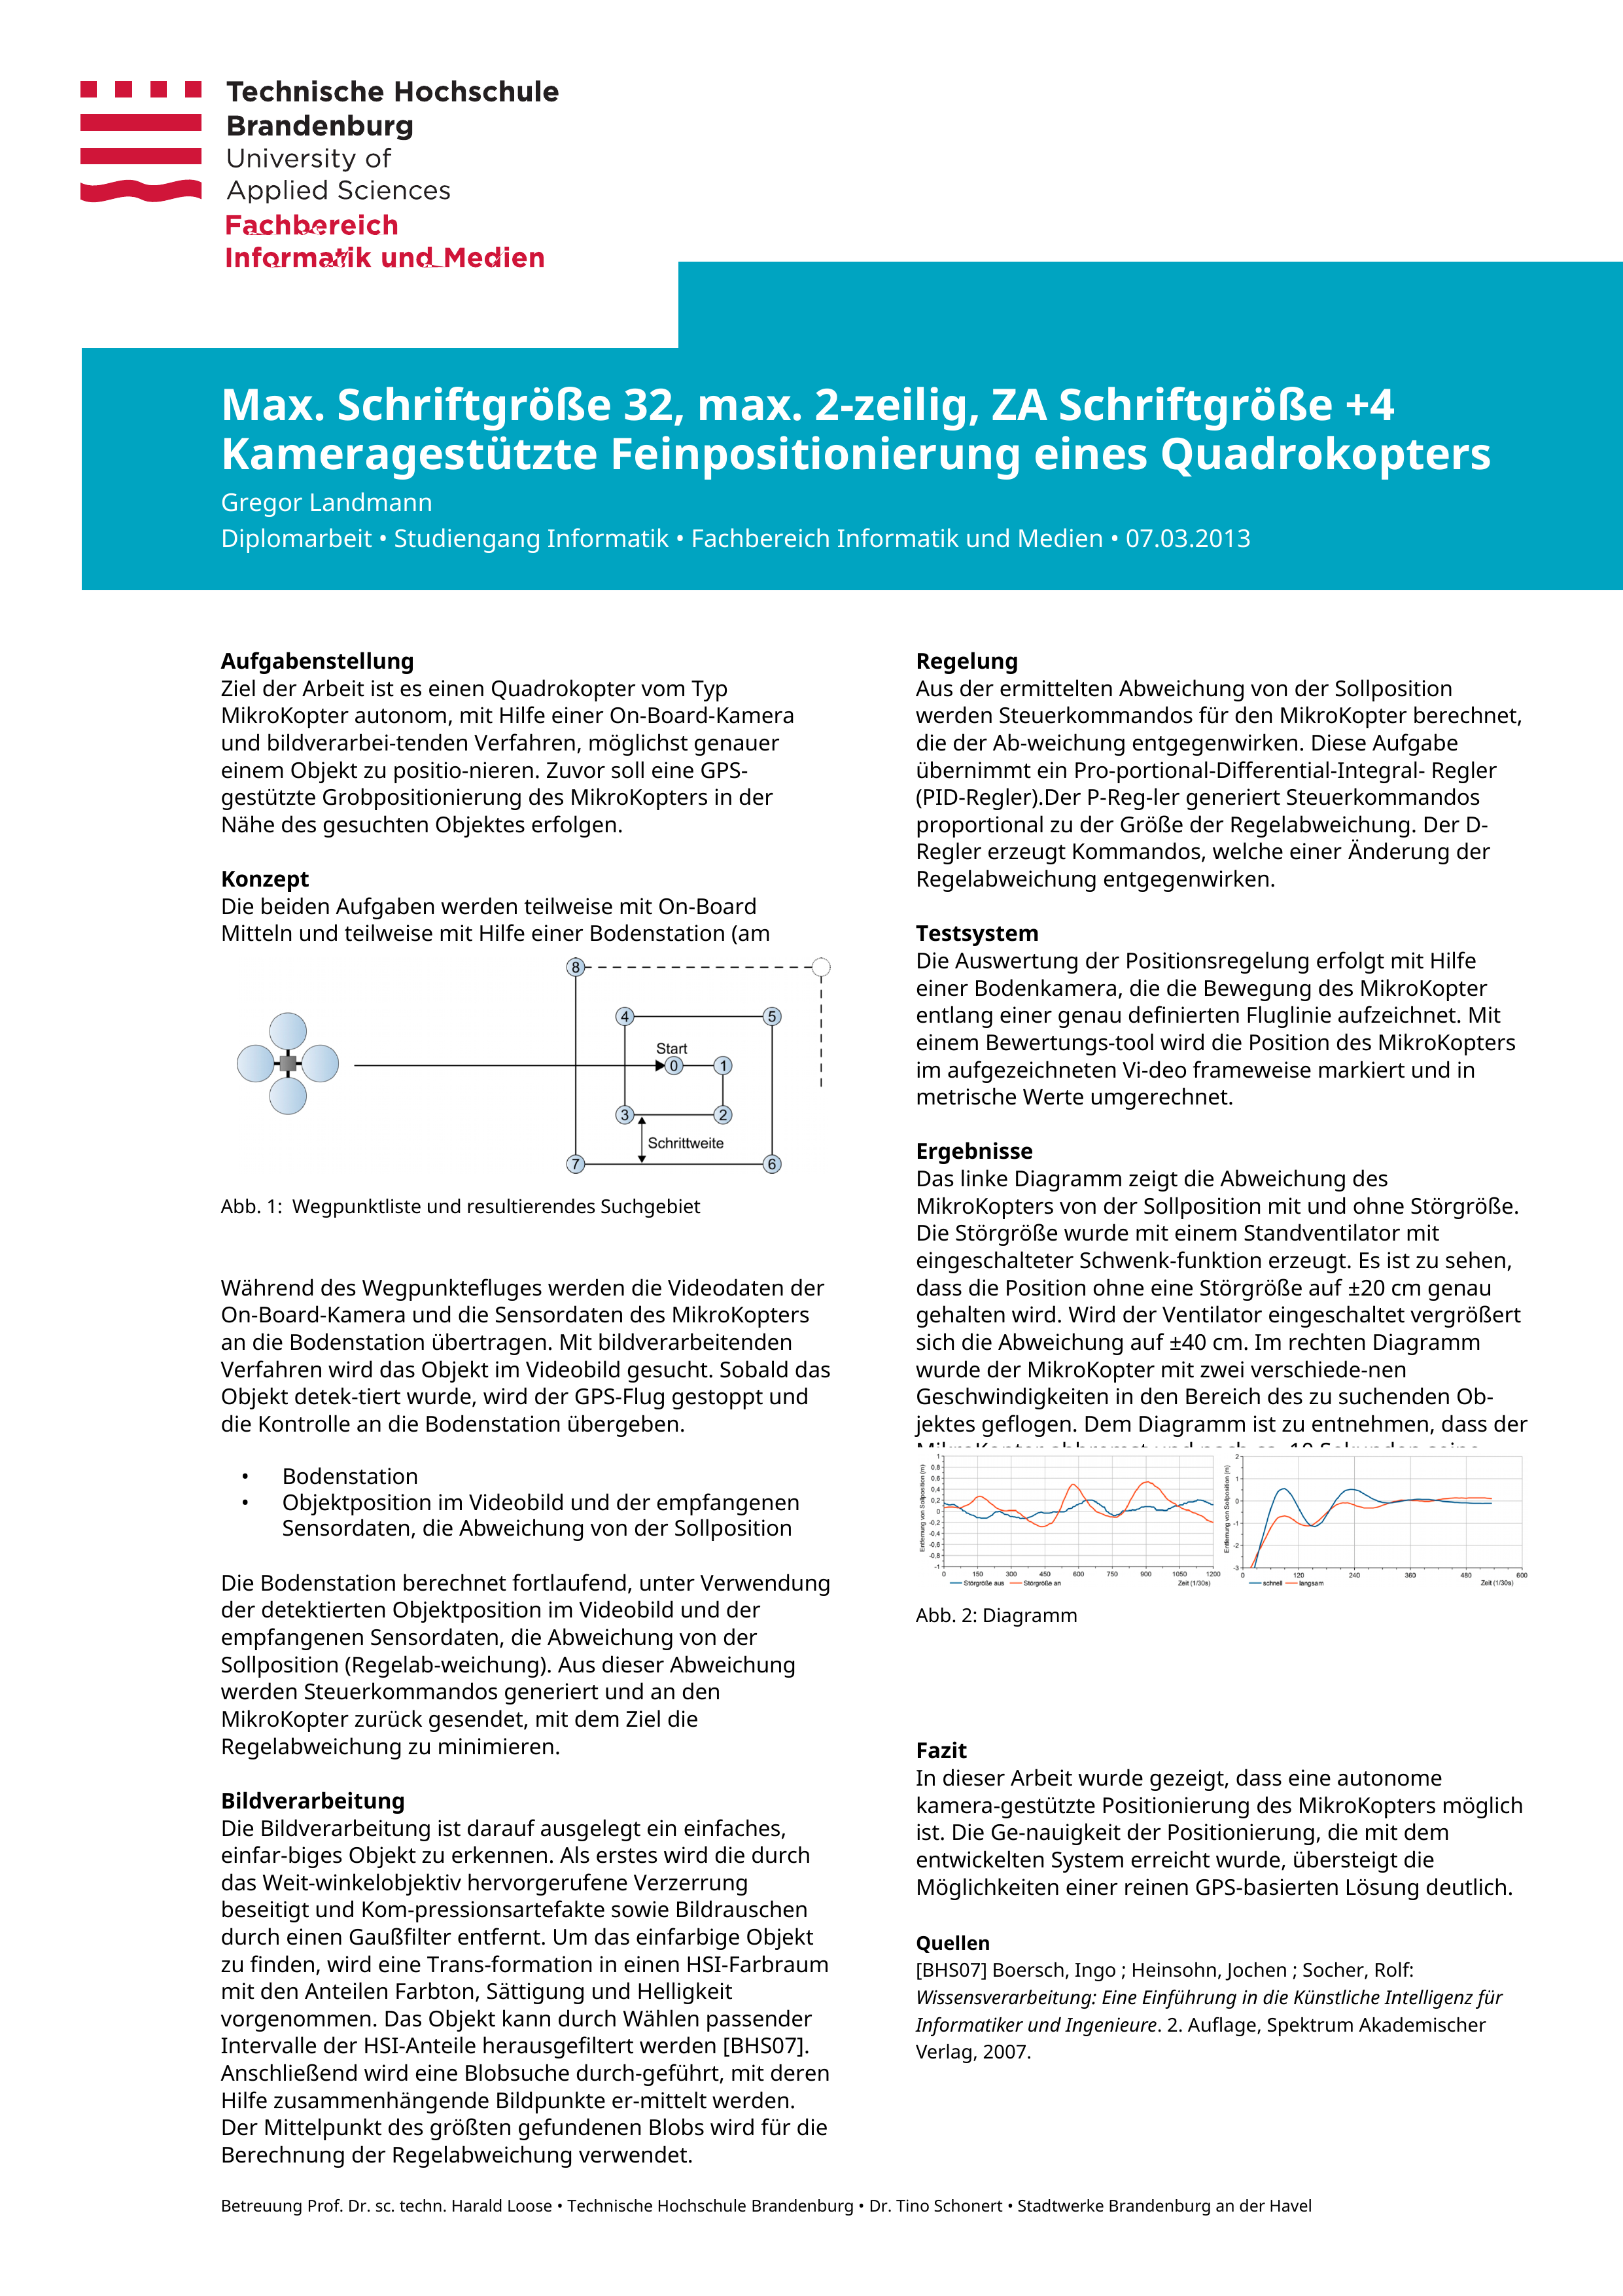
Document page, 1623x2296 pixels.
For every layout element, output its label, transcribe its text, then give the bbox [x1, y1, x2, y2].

text_box Betreuung Prof. Dr. sc. techn. Harald Loose • Technische Hochschule Brandenburg • Dr. Tino Schonert • Stadtwerke Brandenburg an der Havel [220, 2195, 1497, 2215]
text_box Regelung Aus der ermittelten Abweichung von der Sollposition werden Steuerkommandos für den MikroKopter berechnet, die der Ab-weichung entgegenwirken. Diese Aufgabe übernimmt ein Pro-portional-Differential-Integral- Regler (PID-Regler).Der P-Reg-ler generiert Steuerkommandos proportional zu der Größe der Regelabweichung. Der D-Regler erzeugt Kommandos, welche einer Änderung der Regelabweichung entgegenwirken. Testsystem Die Auswertung der Positionsregelung erfolgt mit Hilfe einer Bodenkamera, die die Bewegung des MikroKopter entlang einer genau definierten Fluglinie aufzeichnet. Mit einem Bewertungs-tool wird die Position des MikroKopters im aufgezeichneten Vi-deo frameweise markiert und in metrische Werte umgerechnet. Ergebnisse Das linke Diagramm zeigt die Abweichung des MikroKopters von der Sollposition mit und ohne Störgröße. Die Störgröße wurde mit einem Standventilator mit eingeschalteter Schwenk-funktion erzeugt. Es ist zu sehen, dass die Position ohne eine Störgröße auf ±20 cm genau gehalten wird. Wird der Ventilator eingeschaltet vergrößert sich die Abweichung auf ±40 cm. Im rechten Diagramm wurde der MikroKopter mit zwei verschiede-nen Geschwindigkeiten in den Bereich des zu suchenden Ob-jektes geflogen. Dem Diagramm ist zu entnehmen, dass der MikroKopter abbremst und nach ca. 10 Sekunden seine Posi-tion über dem Objekt stabilisiert hat. Fazit In dieser Arbeit wurde gezeigt, dass eine autonome kamera-gestützte Positionierung des MikroKopters möglich ist. Die Ge-nauigkeit der Positionierung, die mit dem entwickelten System erreicht wurde, übersteigt die Möglichkeiten einer reinen GPS-basierten Lösung deutlich. Quellen [BHS07] Boersch, Ingo ; Heinsohn, Jochen ; Socher, Rolf: Wissensverarbeitung: Eine Einführung in die Künstliche Intelligenz für Informatiker und Ingenieure. 2. Auflage, Spektrum Akademischer Verlag, 2007. [915, 646, 1529, 2119]
text_box Abb. 2: Diagramm [915, 1602, 1515, 1626]
text_box Aufgabenstellung Ziel der Arbeit ist es einen Quadrokopter vom Typ MikroKopter autonom, mit Hilfe einer On-Board-Kamera und bildverarbei-tenden Verfahren, möglichst genauer einem Objekt zu positio-nieren. Zuvor soll eine GPS-gestützte Grobpositionierung des MikroKopters in der Nähe des gesuchten Objektes erfolgen. Konzept Die beiden Aufgaben werden teilweise mit On-Board Mitteln und teilweise mit Hilfe einer Bodenstation (am Boden befind-liches Notebook) abgearbeitet. Während des Wegpunktefluges werden die Videodaten der On-Board-Kamera und die Sensordaten des MikroKopters an die Bodenstation übertragen. Mit bildverarbeitenden Verfahren wird das Objekt im Videobild gesucht. Sobald das Objekt detek-tiert wurde, wird der GPS-Flug gestoppt und die Kontrolle an die Bodenstation übergeben. • Bodenstation • Objektposition im Videobild und der empfangenen Sensordaten, die Abweichung von der Sollposition Die Bodenstation berechnet fortlaufend, unter Verwendung der detektierten Objektposition im Videobild und der empfangenen Sensordaten, die Abweichung von der Sollposition (Regelab-weichung). Aus dieser Abweichung werden Steuerkommandos generiert und an den MikroKopter zurück gesendet, mit dem Ziel die Regelabweichung zu minimieren. Bildverarbeitung Die Bildverarbeitung ist darauf ausgelegt ein einfaches, einfar-biges Objekt zu erkennen. Als erstes wird die durch das Weit-winkelobjektiv hervorgerufene Verzerrung beseitigt und Kom-pressionsartefakte sowie Bildrauschen durch einen Gaußfilter entfernt. Um das einfarbige Objekt zu finden, wird eine Trans-formation in einen HSI-Farbraum mit den Anteilen Farbton, Sättigung und Helligkeit vorgenommen. Das Objekt kann durch Wählen passender Intervalle der HSI-Anteile herausgefiltert werden [BHS07]. Anschließend wird eine Blobsuche durch-geführt, mit deren Hilfe zusammenhängende Bildpunkte er-mittelt werden. Der Mittelpunkt des größten gefundenen Blobs wird für die Berechnung der Regelabweichung verwendet. [220, 646, 835, 948]
picture [0, 0, 680, 349]
text_box Aufgabenstellung Ziel der Arbeit ist es einen Quadrokopter vom Typ MikroKopter autonom, mit Hilfe einer On-Board-Kamera und bildverarbei-tenden Verfahren, möglichst genauer einem Objekt zu positio-nieren. Zuvor soll eine GPS-gestützte Grobpositionierung des MikroKopters in der Nähe des gesuchten Objektes erfolgen. Konzept Die beiden Aufgaben werden teilweise mit On-Board Mitteln und teilweise mit Hilfe einer Bodenstation (am Boden befind-liches Notebook) abgearbeitet. Während des Wegpunktefluges werden die Videodaten der On-Board-Kamera und die Sensordaten des MikroKopters an die Bodenstation übertragen. Mit bildverarbeitenden Verfahren wird das Objekt im Videobild gesucht. Sobald das Objekt detek-tiert wurde, wird der GPS-Flug gestoppt und die Kontrolle an die Bodenstation übergeben. • Bodenstation • Objektposition im Videobild und der empfangenen Sensordaten, die Abweichung von der Sollposition Die Bodenstation berechnet fortlaufend, unter Verwendung der detektierten Objektposition im Videobild und der empfangenen Sensordaten, die Abweichung von der Sollposition (Regelab-weichung). Aus dieser Abweichung werden Steuerkommandos generiert und an den MikroKopter zurück gesendet, mit dem Ziel die Regelabweichung zu minimieren. Bildverarbeitung Die Bildverarbeitung ist darauf ausgelegt ein einfaches, einfar-biges Objekt zu erkennen. Als erstes wird die durch das Weit-winkelobjektiv hervorgerufene Verzerrung beseitigt und Kom-pressionsartefakte sowie Bildrauschen durch einen Gaußfilter entfernt. Um das einfarbige Objekt zu finden, wird eine Trans-formation in einen HSI-Farbraum mit den Anteilen Farbton, Sättigung und Helligkeit vorgenommen. Das Objekt kann durch Wählen passender Intervalle der HSI-Anteile herausgefiltert werden [BHS07]. Anschließend wird eine Blobsuche durch-geführt, mit deren Hilfe zusammenhängende Bildpunkte er-mittelt werden. Der Mittelpunkt des größten gefundenen Blobs wird für die Berechnung der Regelabweichung verwendet. [220, 1217, 835, 2119]
picture [916, 1447, 1529, 1592]
text_box Max. Schriftgröße 32, max. 2-zeilig, ZA Schriftgröße +4 Kameragestützte Feinpositionierung eines Quadrokopters Gregor Landmann Diplomarbeit • Studiengang Informatik • Fachbereich Informatik und Medien • 07.03.2013 [220, 380, 1529, 553]
picture [220, 948, 835, 1179]
text_box [82, 261, 1623, 590]
text_box Abb. 1: Wegpunktliste und resultierendes Suchgebiet [220, 1193, 835, 1217]
